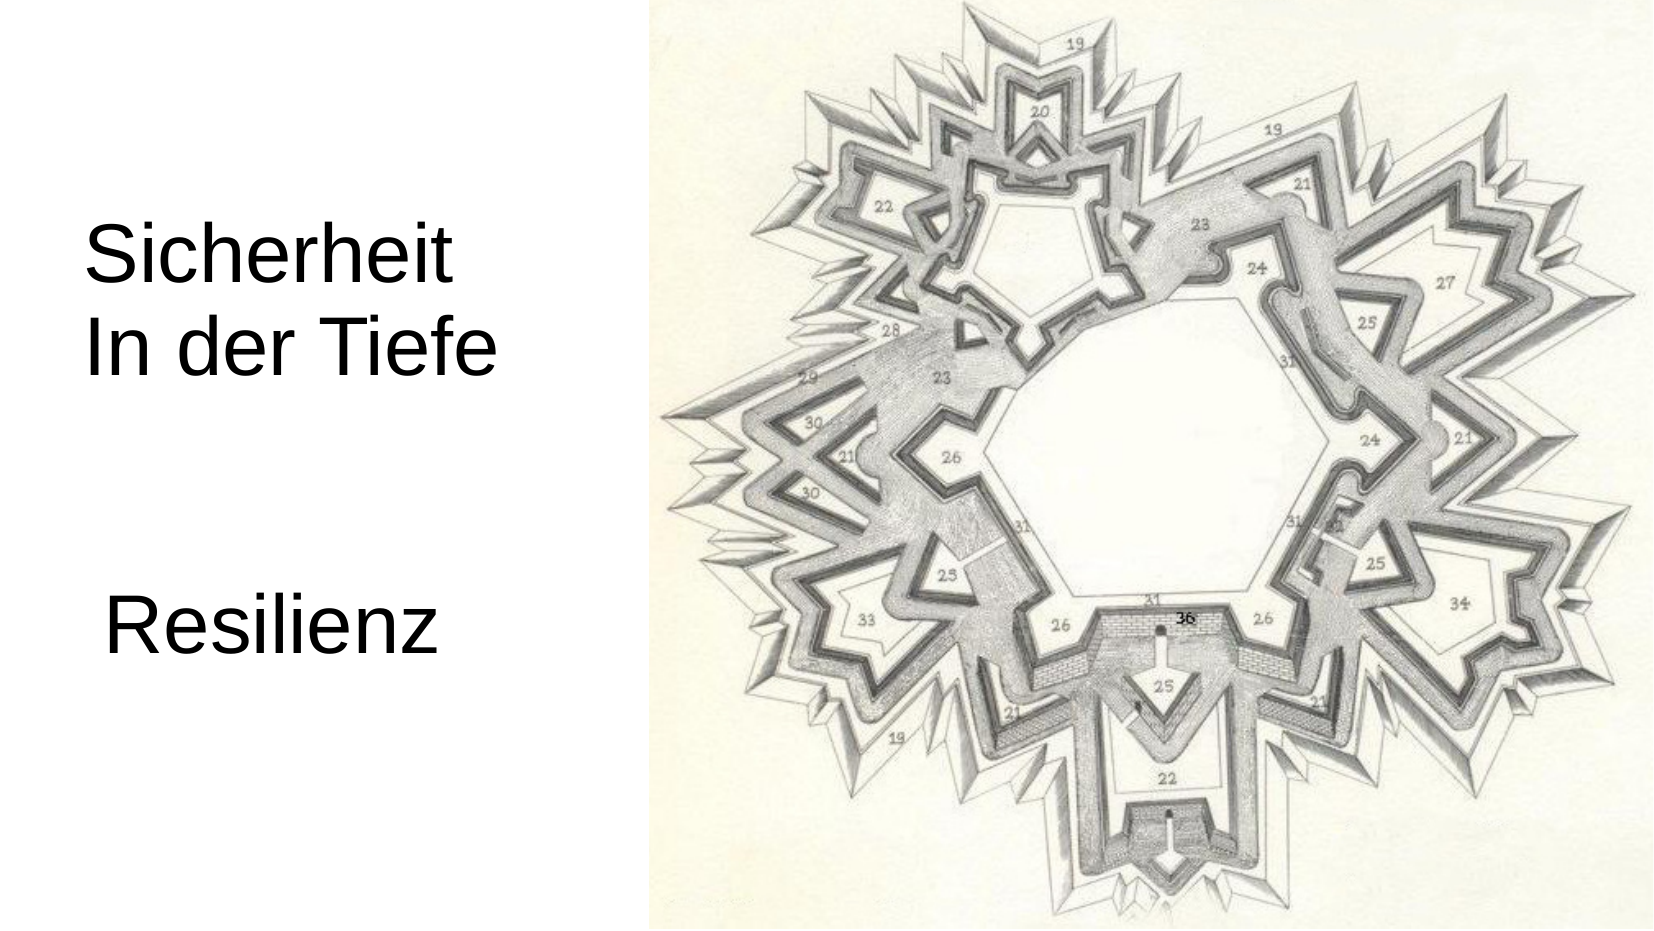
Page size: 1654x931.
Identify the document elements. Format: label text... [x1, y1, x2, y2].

text_box Sicherheit In der Tiefe [68, 199, 516, 401]
text_box Resilienz [89, 571, 457, 680]
picture [649, 0, 1654, 929]
